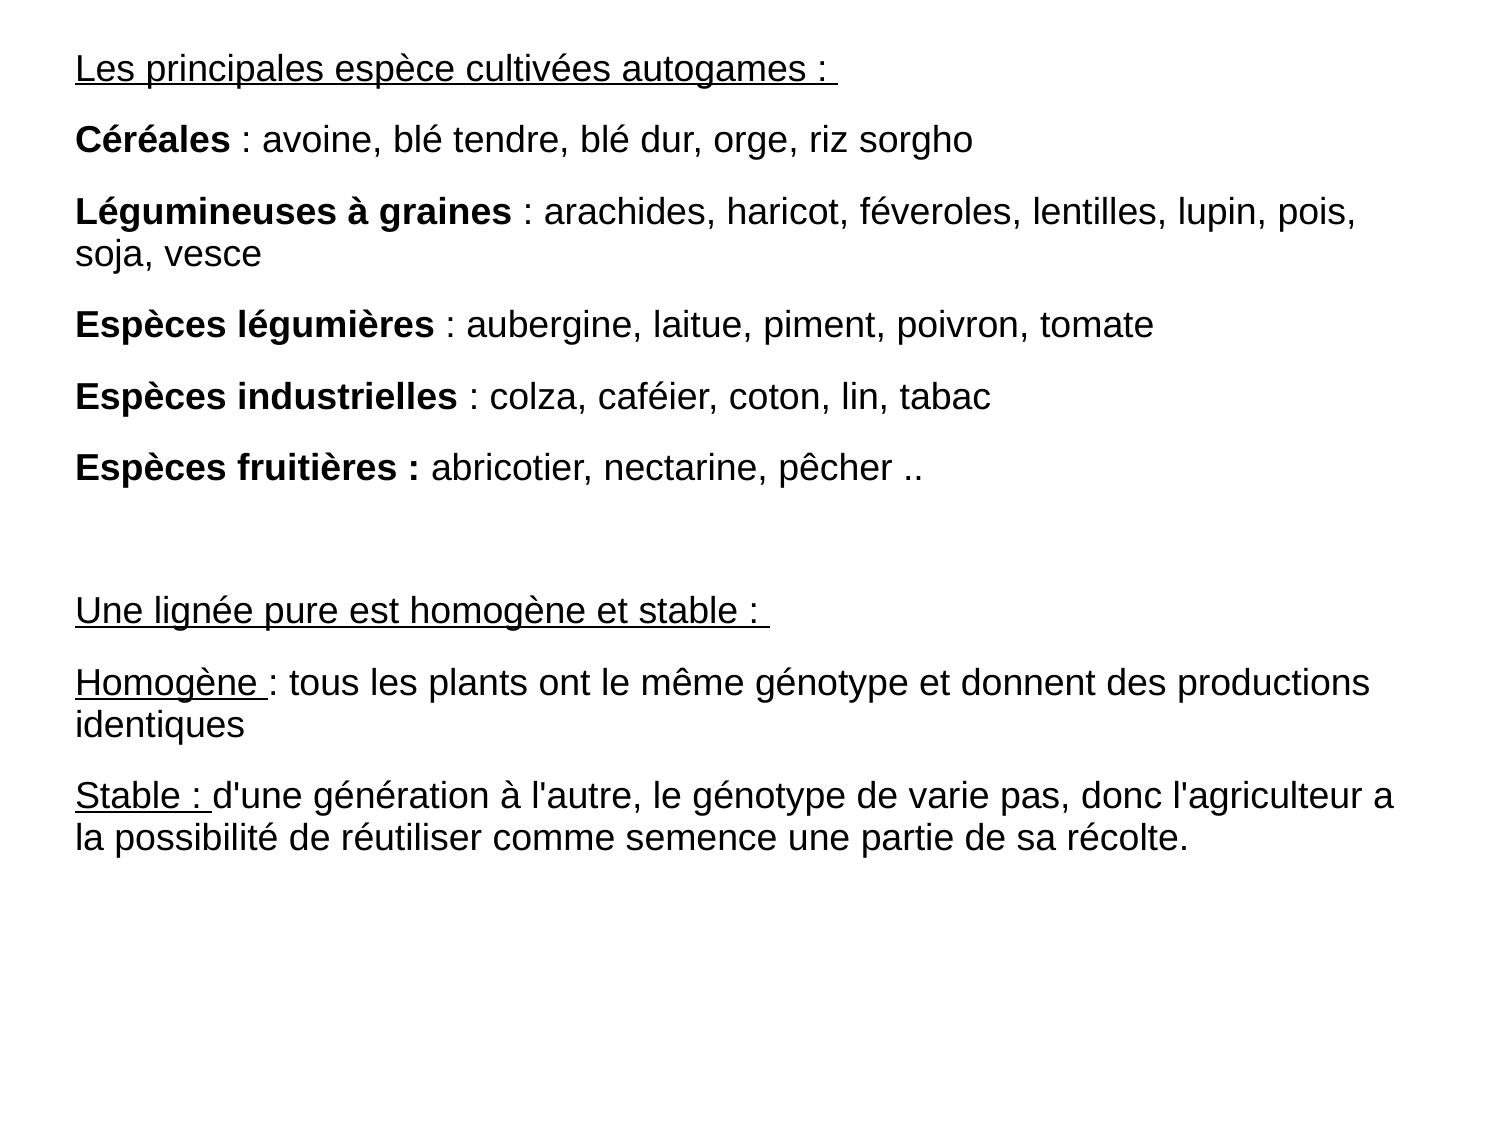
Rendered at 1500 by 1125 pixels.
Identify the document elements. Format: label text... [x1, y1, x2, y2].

list Les principales espèce cultivées autogames : Céréales : avoine, blé tendre, blé dur, orge, riz sorgho Légumineuses à graines : arachides, haricot, féveroles, lentilles, lupin, pois, soja, vesce Espèces légumières : aubergine, laitue, piment, poivron, tomate Espèces industrielles : colza, caféier, coton, lin, tabac Espèces fruitières : abricotier, nectarine, pêcher .. Une lignée pure est homogène et stable : Homogène : tous les plants ont le même génotype et donnent des productions identiques Stable : d'une génération à l'autre, le génotype de varie pas, donc l'agriculteur a la possibilité de réutiliser comme semence une partie de sa récolte. [75, 47, 1425, 916]
